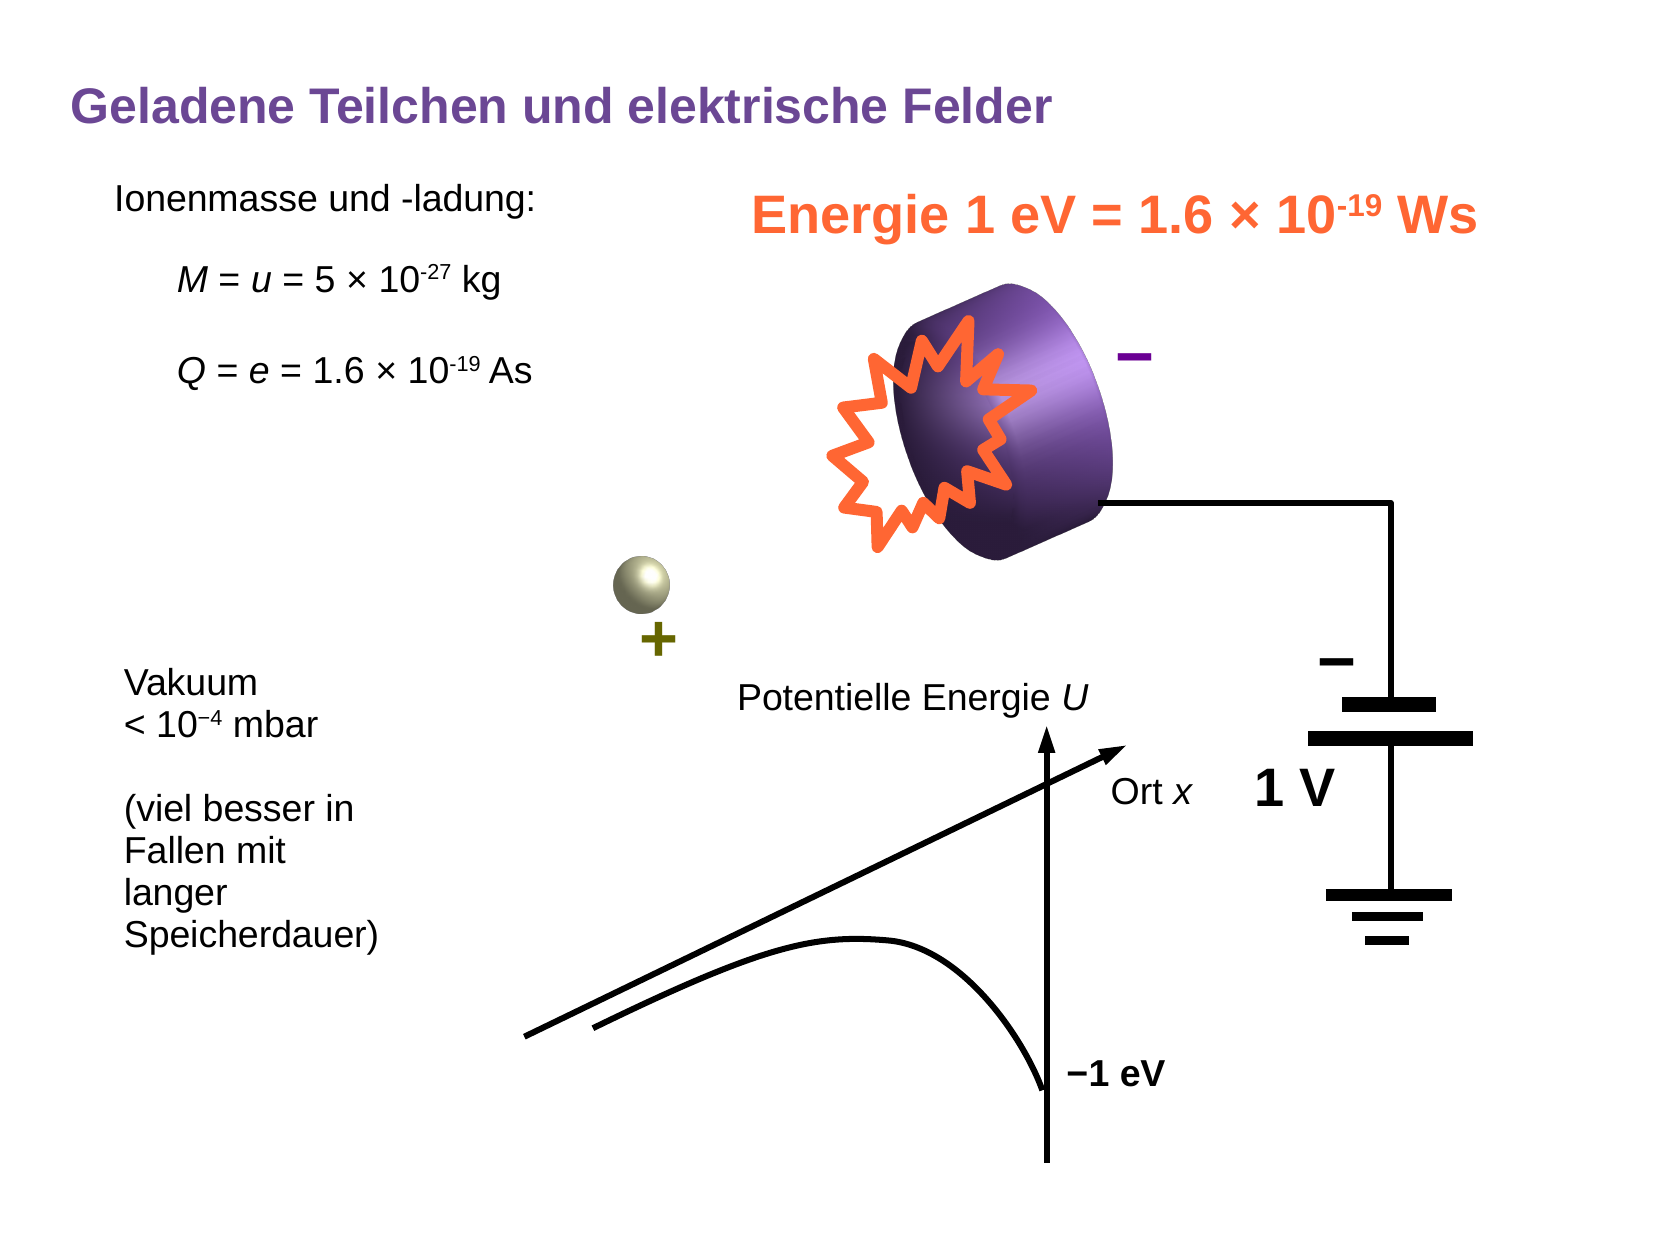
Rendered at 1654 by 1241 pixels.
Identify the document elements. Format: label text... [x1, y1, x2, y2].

text_box Energie 1 eV = 1.6 × 10-19 Ws [736, 177, 1520, 253]
text_box Ort x [1092, 759, 1210, 823]
text_box −1 eV [1031, 1042, 1201, 1106]
text_box − [1100, 311, 1175, 401]
text_box − [1302, 616, 1374, 707]
text_box Potentielle Energie U [719, 665, 1107, 729]
text_box Q = e = 1.6 × 10-19 As [162, 341, 548, 399]
text_box + [624, 593, 694, 684]
text_box Geladene Teilchen und elektrische Felder [55, 70, 1146, 142]
text_box Ionenmasse und -ladung: [99, 170, 552, 228]
text_box 1 V [1240, 750, 1352, 826]
text_box Vakuum < 10−4 mbar (viel besser in Fallen mit langer Speicherdauer) [109, 653, 408, 963]
text_box M = u = 5 × 10-27 kg [162, 251, 517, 308]
